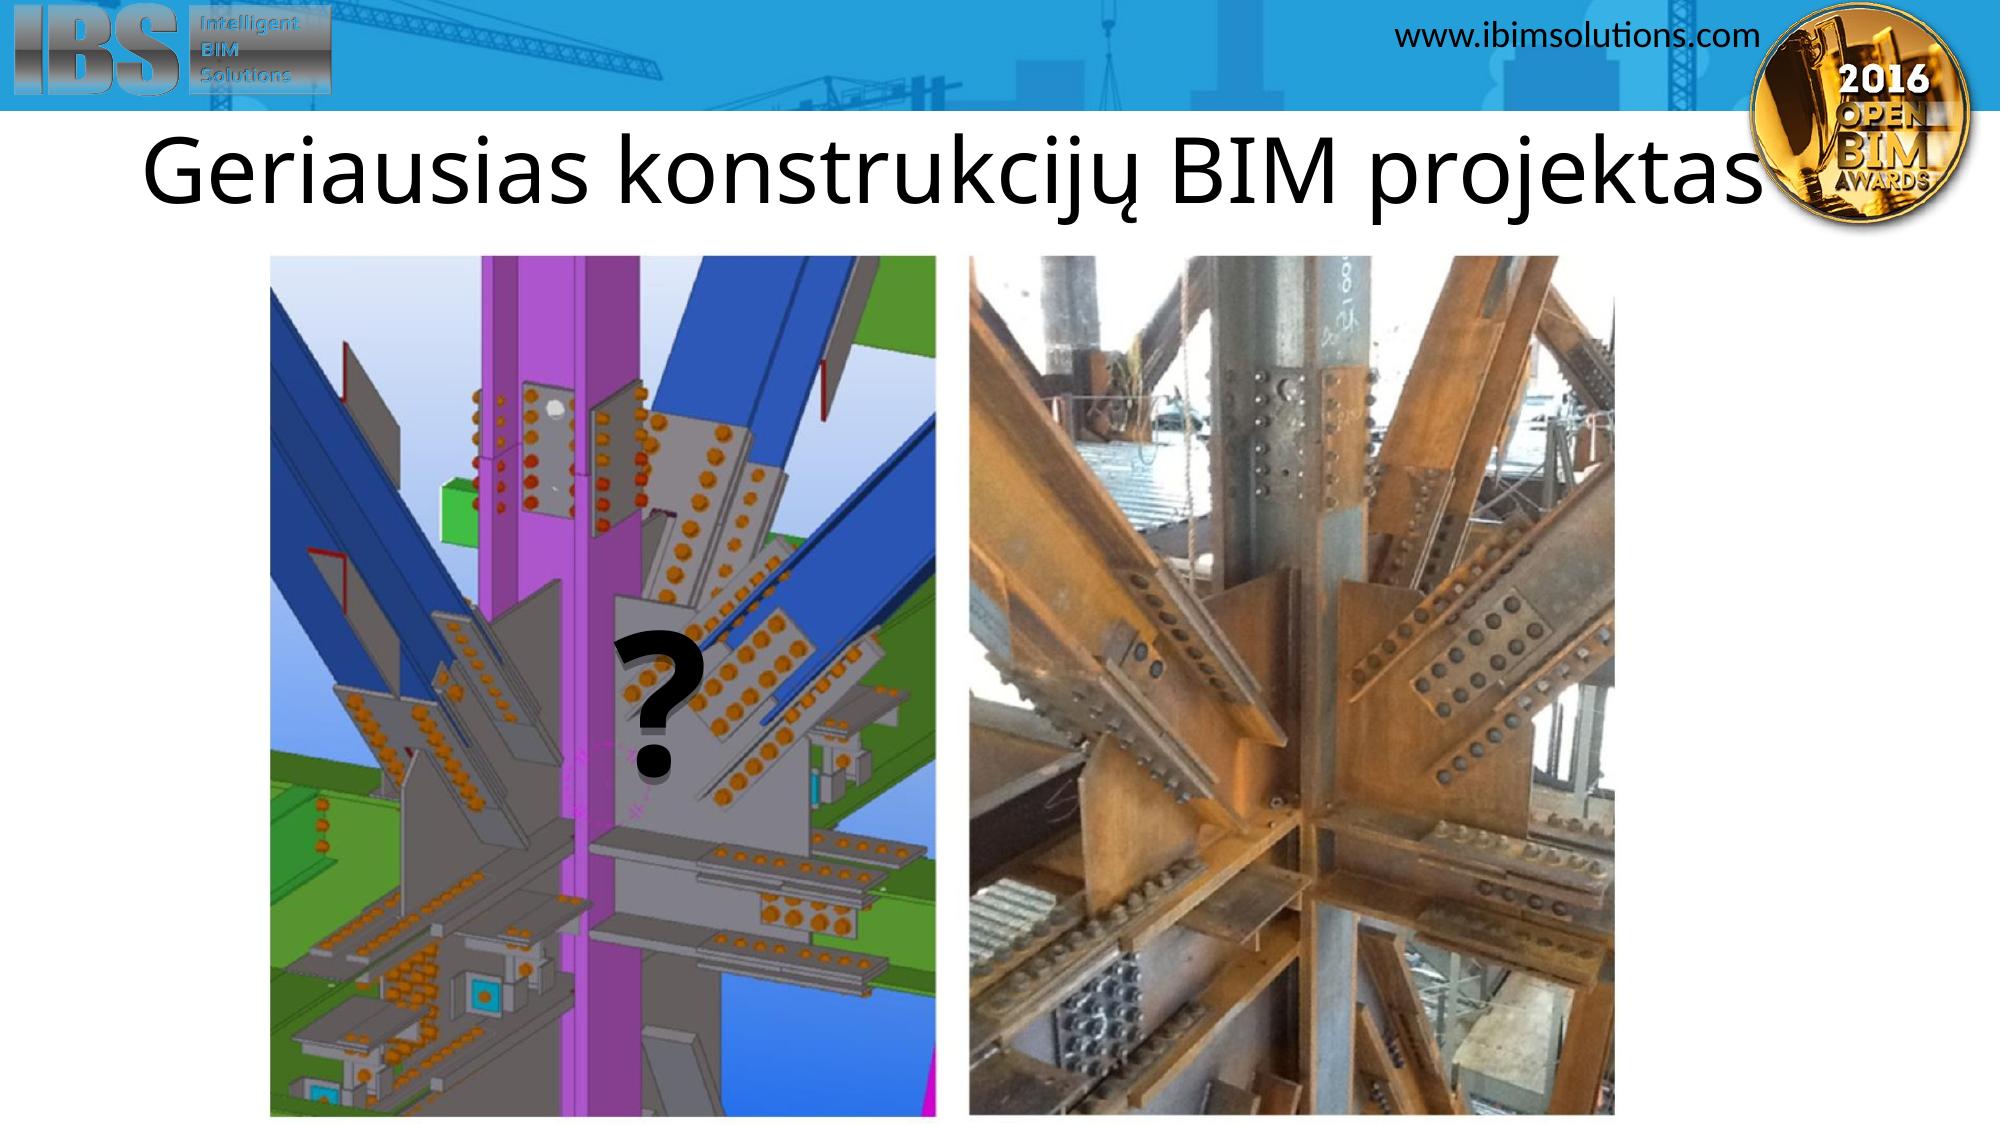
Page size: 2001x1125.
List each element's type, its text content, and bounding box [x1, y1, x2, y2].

picture [262, 247, 1619, 1125]
picture [1671, 0, 2000, 238]
text_box www.ibimsolutions.com [1379, 2, 1796, 66]
title Geriausias konstrukcijų BIM projektas [125, 111, 1851, 283]
text_box ? [598, 595, 769, 813]
picture [0, 0, 1668, 111]
